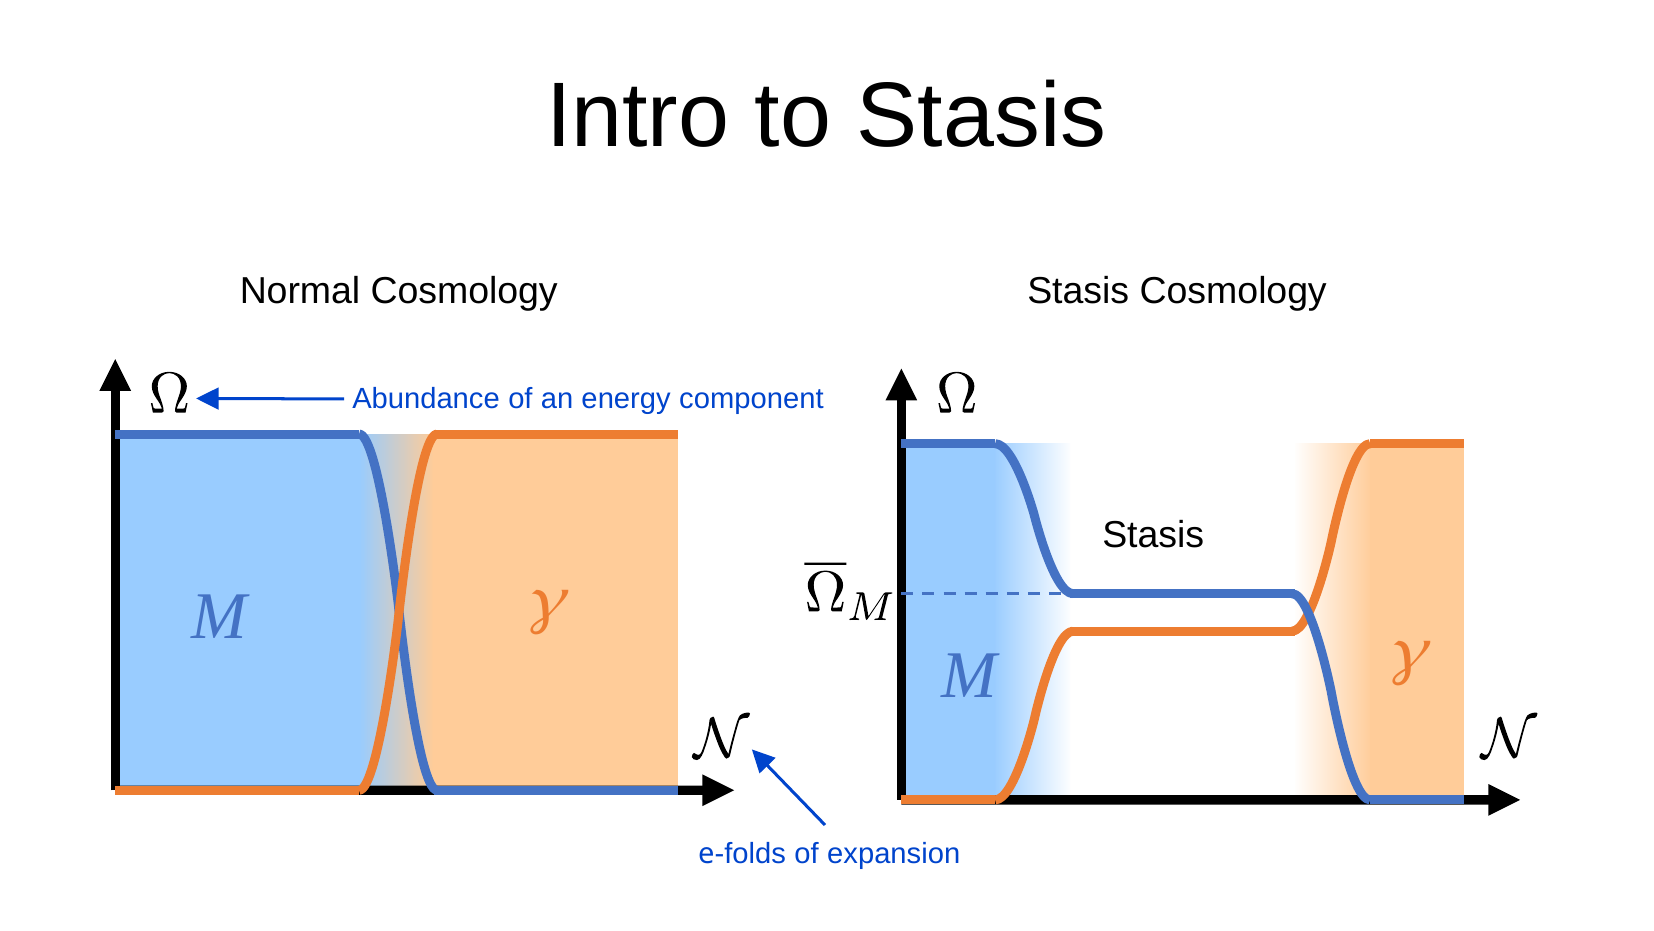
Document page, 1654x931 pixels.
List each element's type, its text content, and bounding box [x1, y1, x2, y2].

title Intro to Stasis [82, 37, 1571, 193]
text_box [938, 371, 976, 413]
text_box Stasis [1087, 505, 1238, 563]
text_box [691, 712, 751, 761]
text_box Stasis Cosmology [1012, 262, 1501, 320]
text_box [150, 371, 188, 413]
text_box e-folds of expansion [675, 825, 1013, 906]
text_box [1479, 712, 1538, 761]
text_box Normal Cosmology [225, 262, 751, 320]
text_box [804, 562, 893, 621]
chart [0, 262, 1525, 897]
text_box Abundance of an energy component [337, 375, 863, 423]
